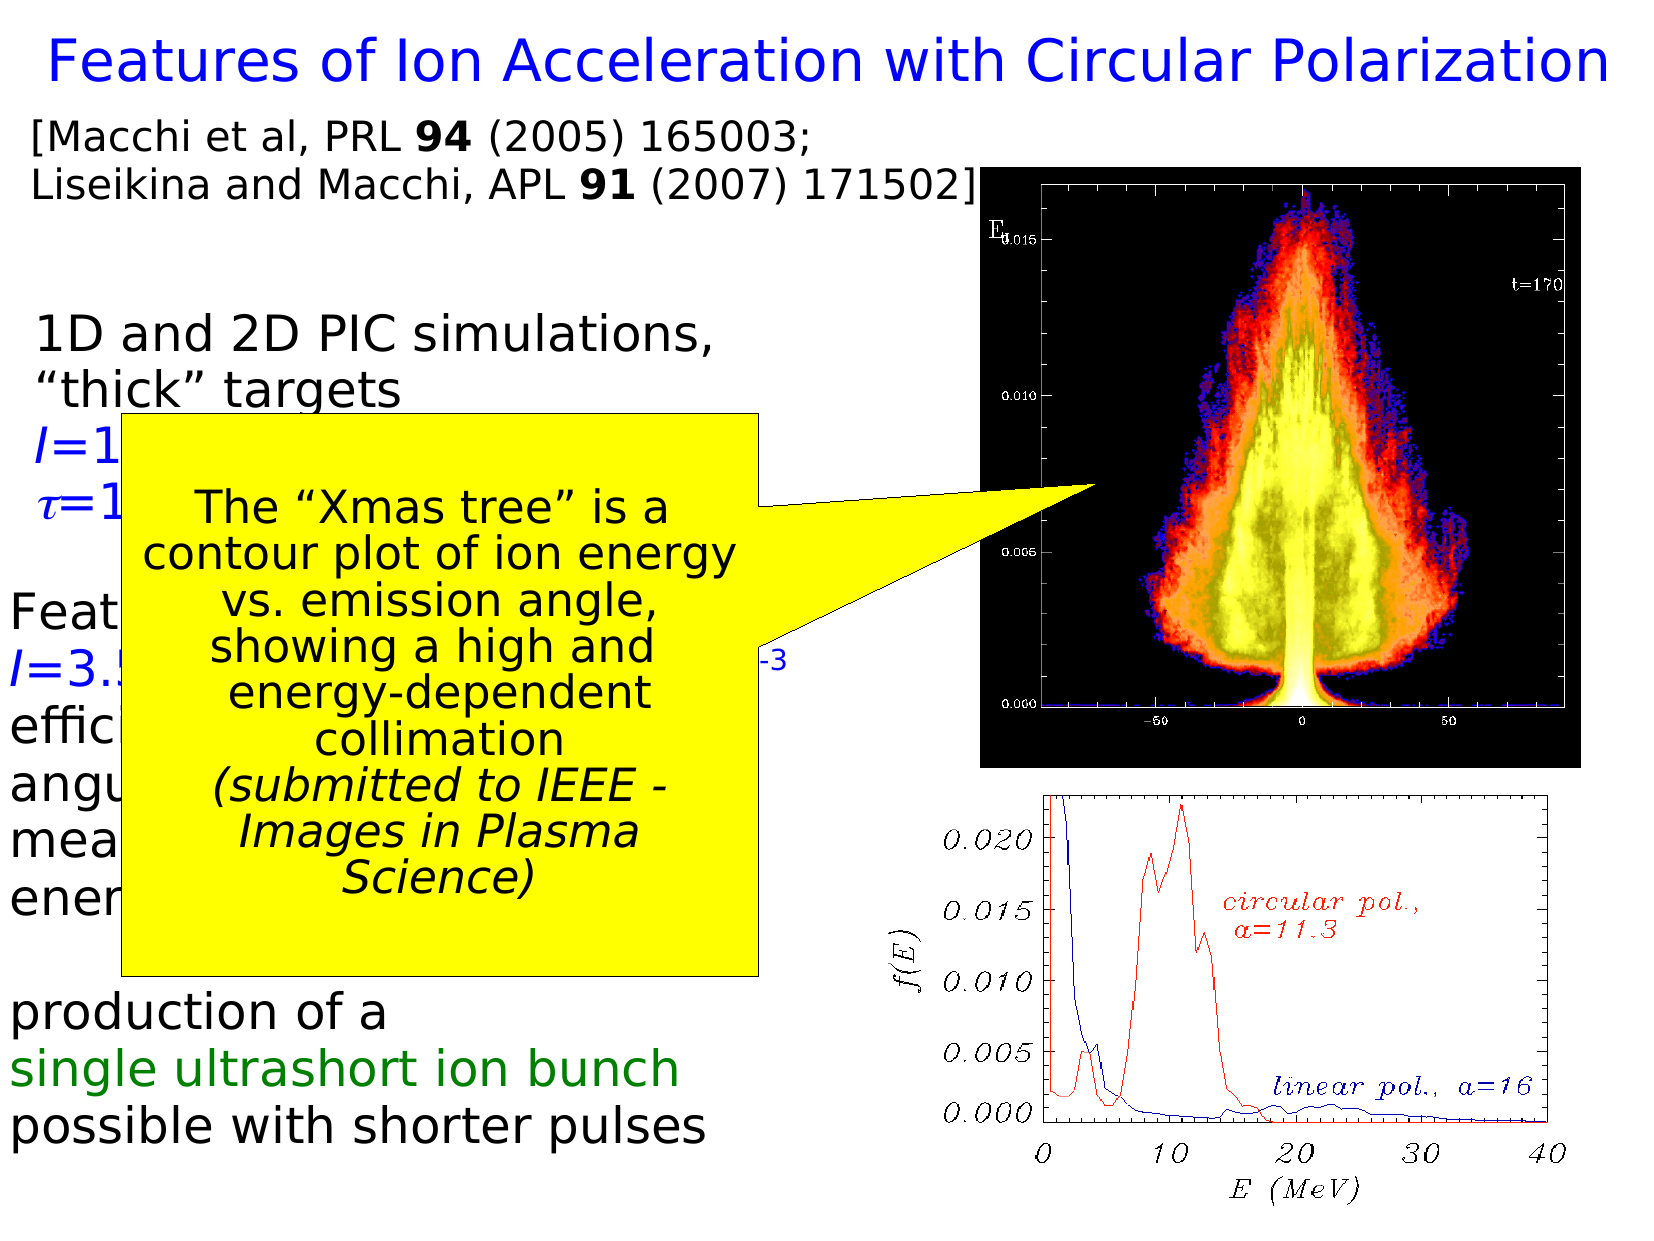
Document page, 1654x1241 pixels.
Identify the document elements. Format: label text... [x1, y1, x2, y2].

text_box Features at I=3.5×1020W/cm2 , ne=1022cm-3 efficiency=14% angular spread< 5 deg. mean energy=10 MeV energy spread 20% production of a single ultrashort ion bunch possible with shorter pulses [0, 576, 804, 1220]
text_box The “Xmas tree” is a contour plot of ion energy vs. emission angle, showing a high and energy-dependent collimation (submitted to IEEE - Images in Plasma Science) [121, 413, 1099, 977]
picture [858, 167, 1604, 1230]
text_box 1D and 2D PIC simulations, “thick” targets I=1018-1021 W/cm2 , t=10-100 fs [19, 299, 751, 539]
text_box [Macchi et al, PRL 94 (2005) 165003; Liseikina and Macchi, APL 91 (2007) 171502] [15, 106, 1121, 218]
text_box Features of Ion Acceleration with Circular Polarization [31, 25, 1628, 101]
